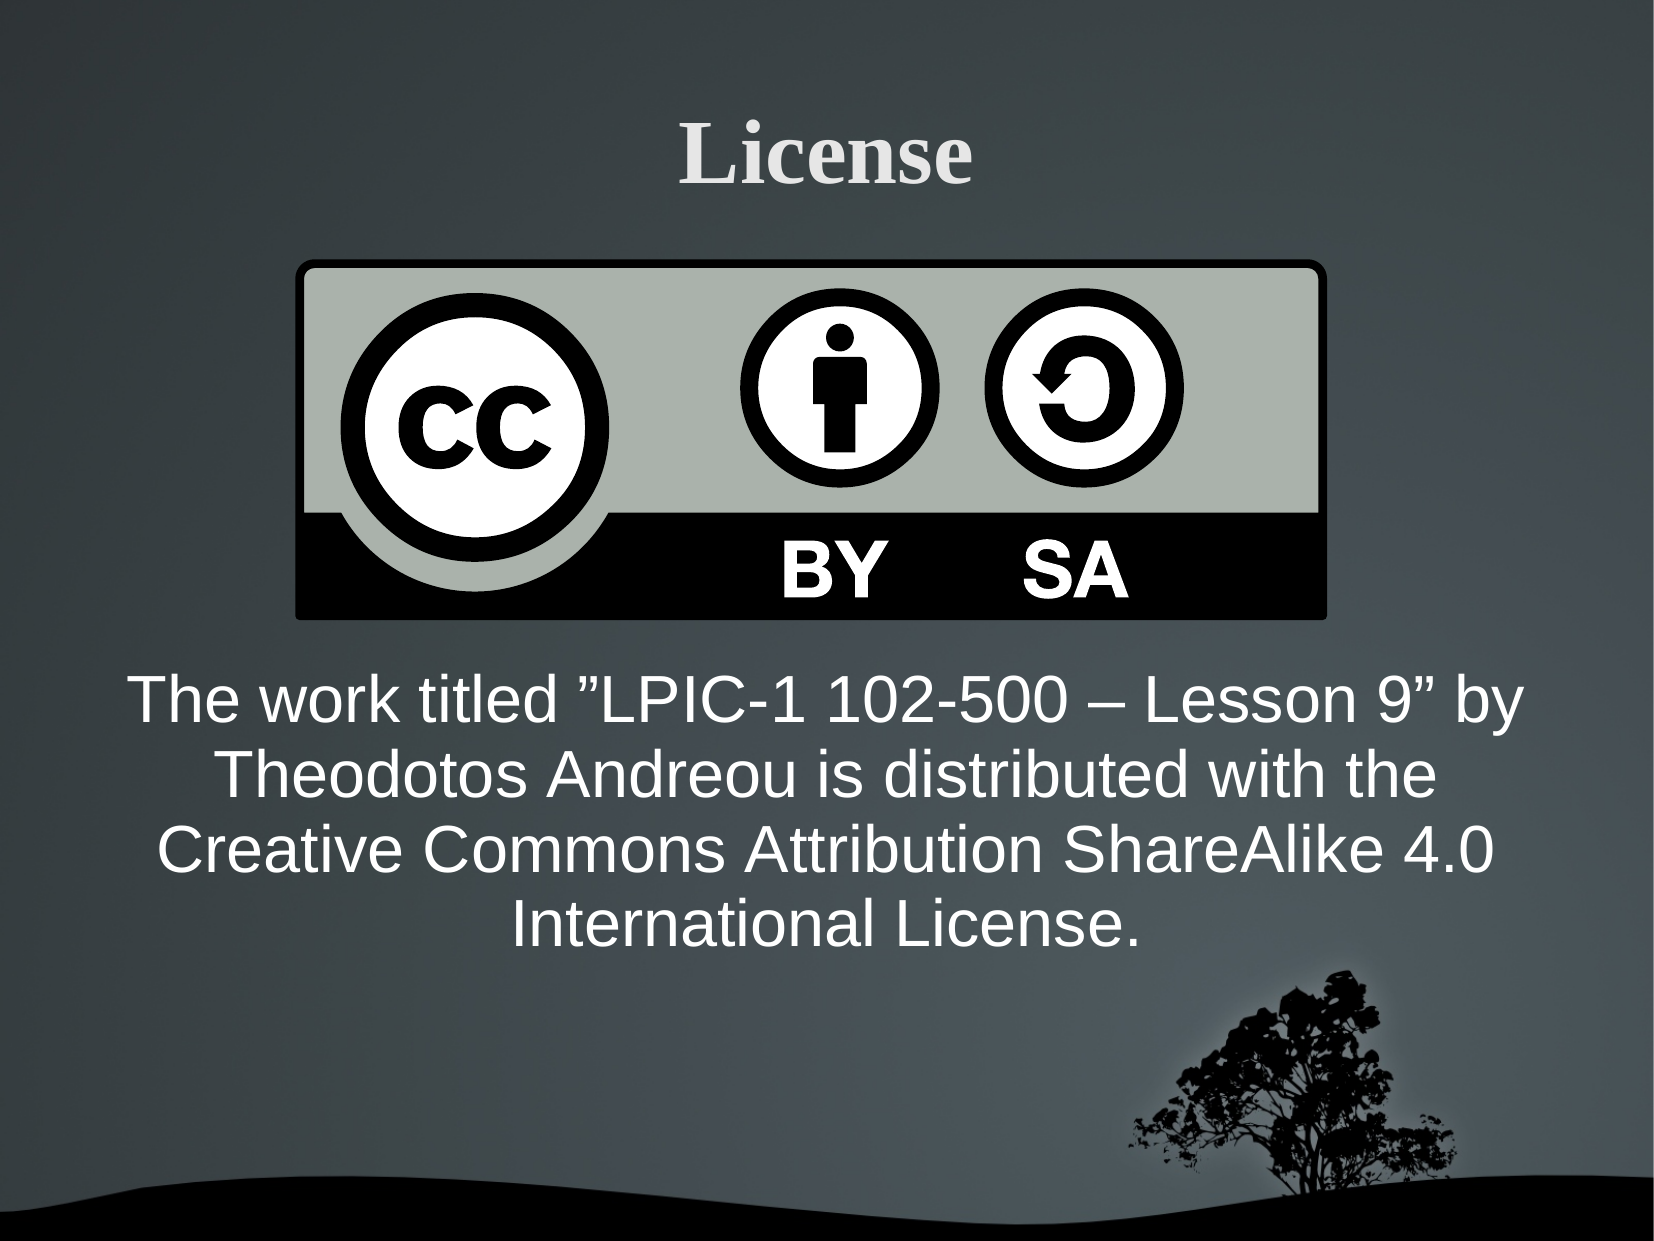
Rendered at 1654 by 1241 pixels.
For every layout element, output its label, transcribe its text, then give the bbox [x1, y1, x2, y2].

subtitle The work titled ”LPIC-1 102-500 – Lesson 9” by Theodotos Andreou is distributed with the Creative Commons Attribution ShareAlike 4.0 International License. [82, 290, 1571, 1109]
title License [82, 49, 1571, 257]
picture [0, 0, 1654, 1241]
